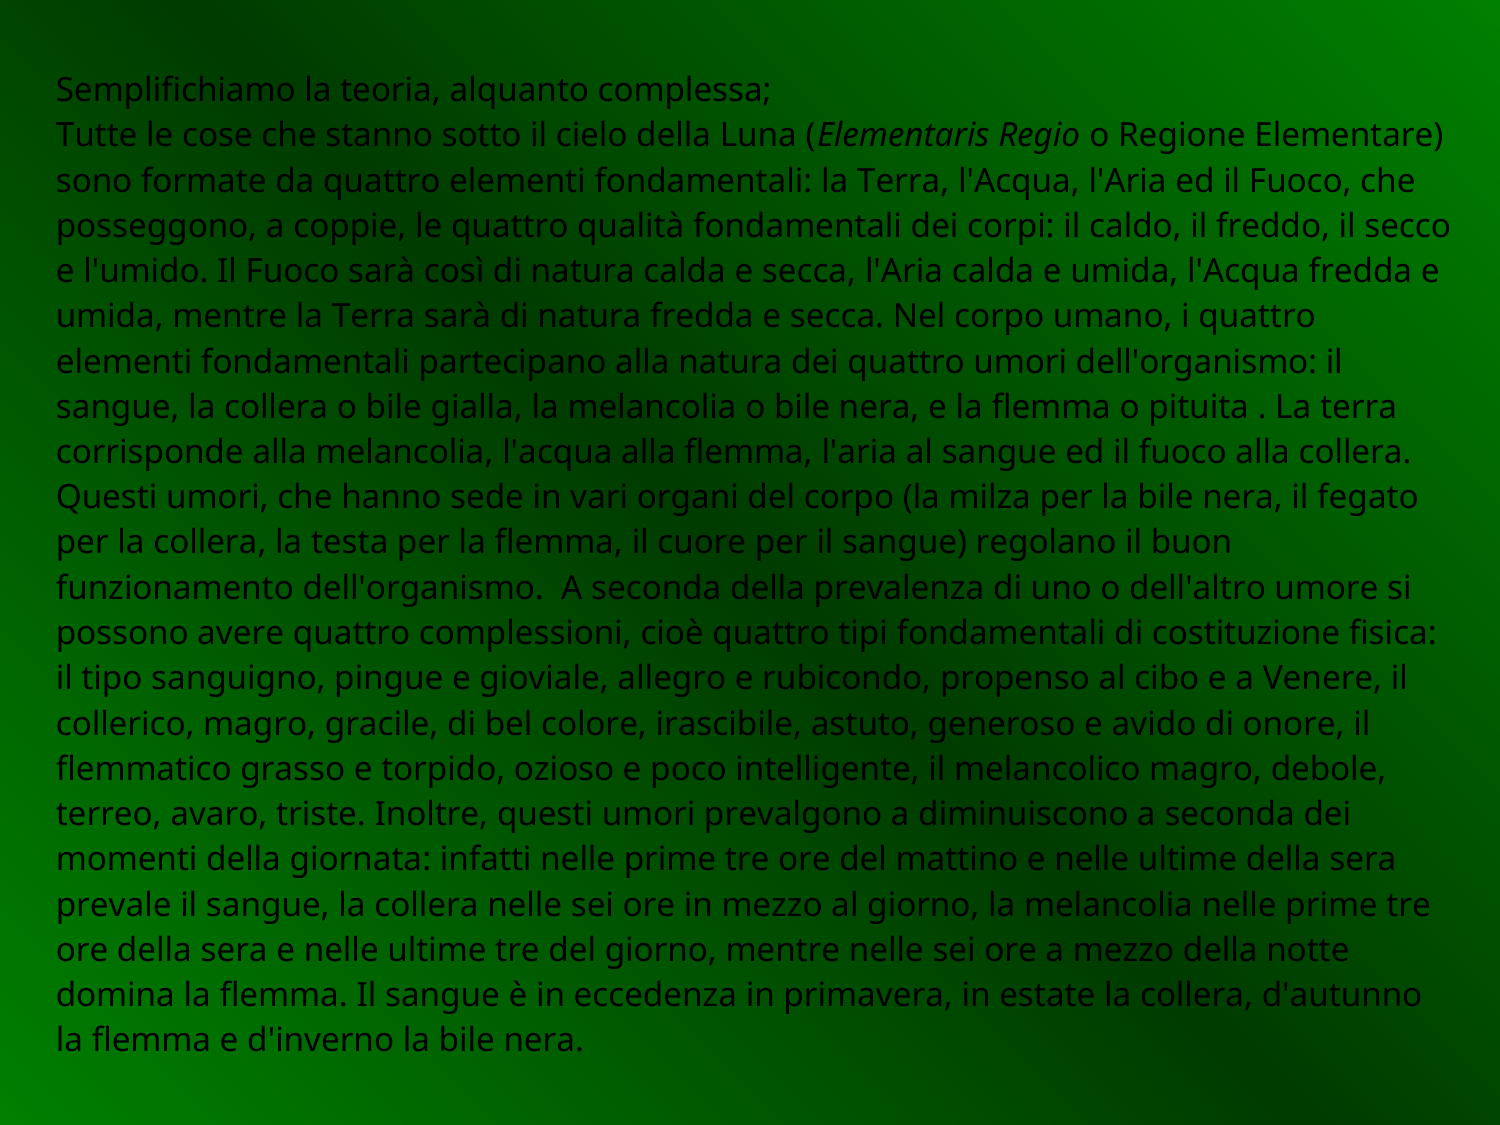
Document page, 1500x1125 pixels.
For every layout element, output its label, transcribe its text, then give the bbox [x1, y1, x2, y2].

text_box Semplifichiamo la teoria, alquanto complessa; Tutte le cose che stanno sotto il cielo della Luna (Elementaris Regio o Regione Elementare) sono formate da quattro elementi fondamentali: la Terra, l'Acqua, l'Aria ed il Fuoco, che posseggono, a coppie, le quattro qualità fondamentali dei corpi: il caldo, il freddo, il secco e l'umido. Il Fuoco sarà così di natura calda e secca, l'Aria calda e umida, l'Acqua fredda e umida, mentre la Terra sarà di natura fredda e secca. Nel corpo umano, i quattro elementi fondamentali partecipano alla natura dei quattro umori dell'organismo: il sangue, la collera o bile gialla, la melancolia o bile nera, e la flemma o pituita . La terra corrisponde alla melancolia, l'acqua alla flemma, l'aria al sangue ed il fuoco alla collera. Questi umori, che hanno sede in vari organi del corpo (la milza per la bile nera, il fegato per la collera, la testa per la flemma, il cuore per il sangue) regolano il buon funzionamento dell'organismo. A seconda della prevalenza di uno o dell'altro umore si possono avere quattro complessioni, cioè quattro tipi fondamentali di costituzione fisica: il tipo sanguigno, pingue e gioviale, allegro e rubicondo, propenso al cibo e a Venere, il collerico, magro, gracile, di bel colore, irascibile, astuto, generoso e avido di onore, il flemmatico grasso e torpido, ozioso e poco intelligente, il melancolico magro, debole, terreo, avaro, triste. Inoltre, questi umori prevalgono a diminuiscono a seconda dei momenti della giornata: infatti nelle prime tre ore del mattino e nelle ultime della sera prevale il sangue, la collera nelle sei ore in mezzo al giorno, la melancolia nelle prime tre ore della sera e nelle ultime tre del giorno, mentre nelle sei ore a mezzo della notte domina la flemma. Il sangue è in eccedenza in primavera, in estate la collera, d'autunno la flemma e d'inverno la bile nera. [41, 58, 1471, 1070]
